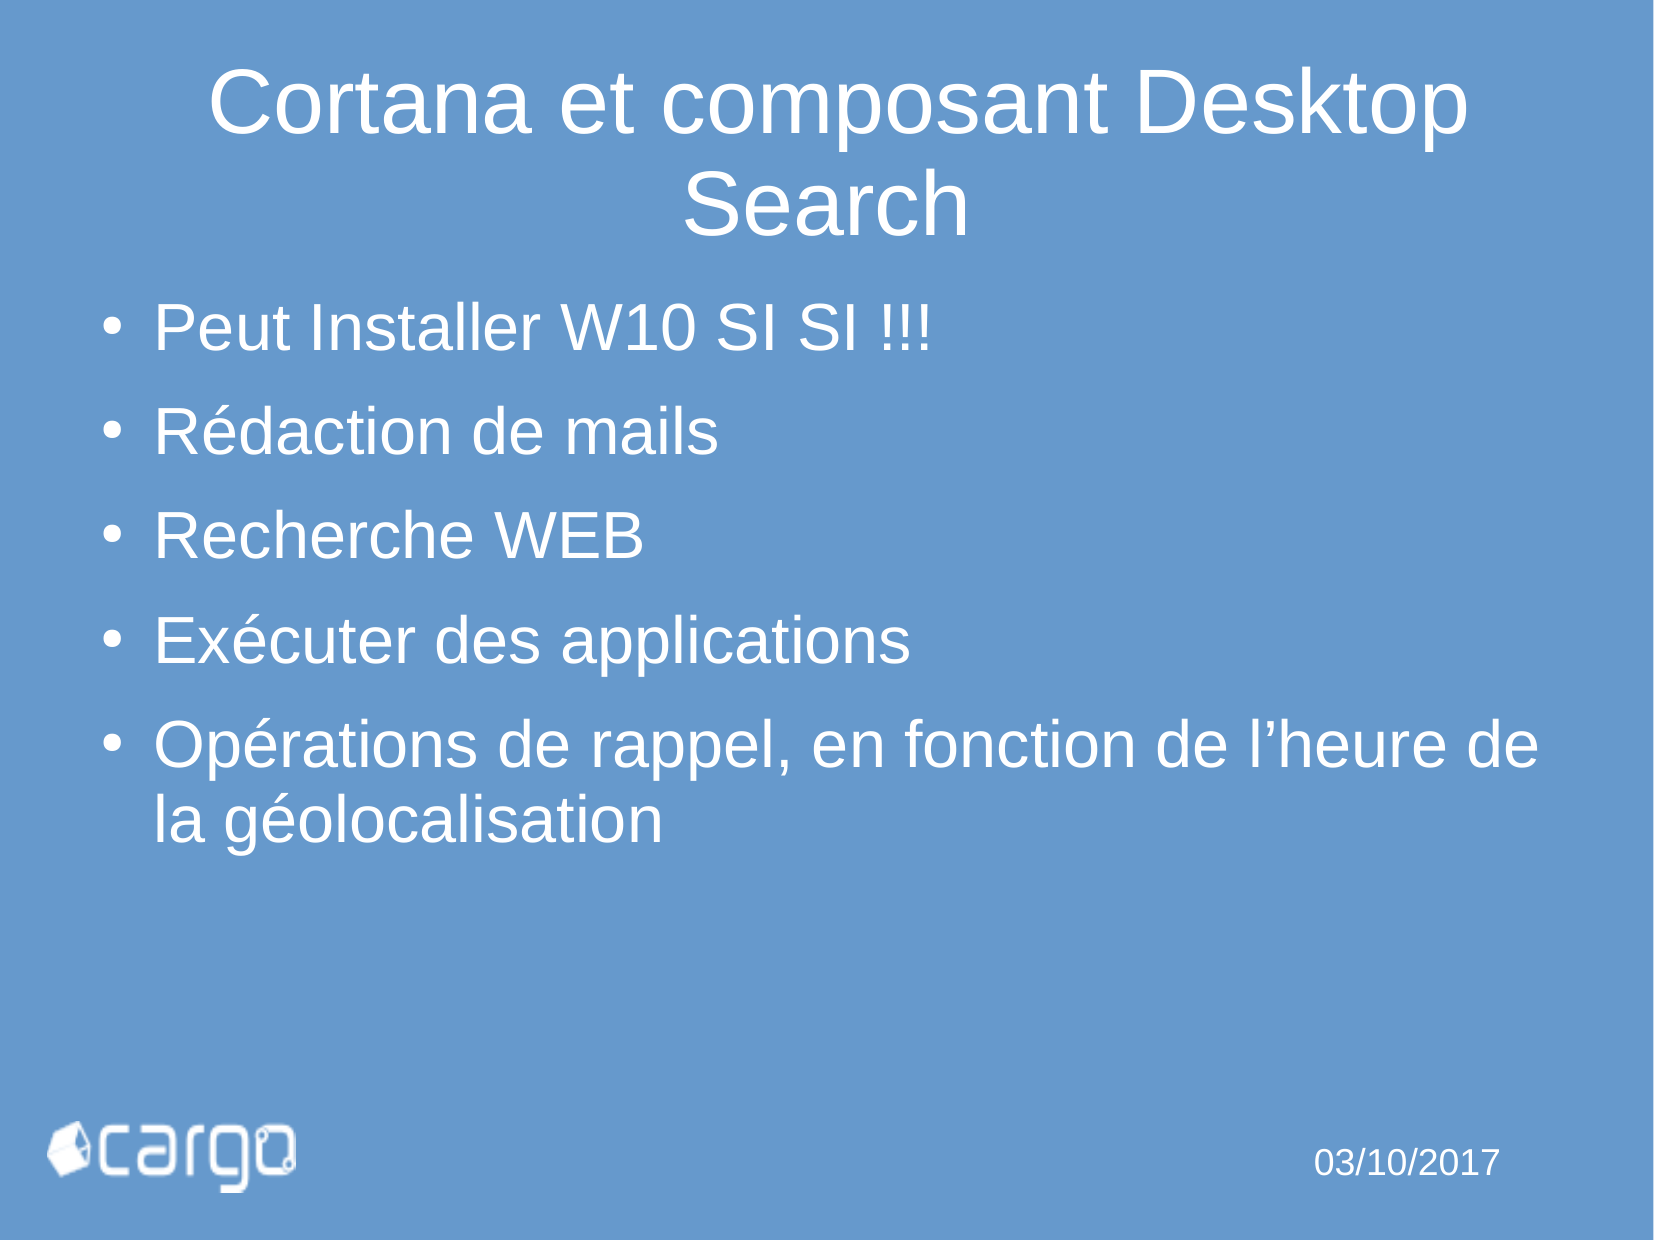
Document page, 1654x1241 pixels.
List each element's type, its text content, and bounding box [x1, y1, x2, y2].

text_box 03/10/2017 [1299, 1133, 1548, 1191]
title Cortana et composant Desktop Search [82, 49, 1571, 257]
picture [47, 1121, 296, 1193]
list Peut Installer W10 SI SI !!! Rédaction de mails Recherche WEB Exécuter des applications Opérations de rappel, en fonction de l’heure de la géolocalisation [82, 290, 1571, 1010]
